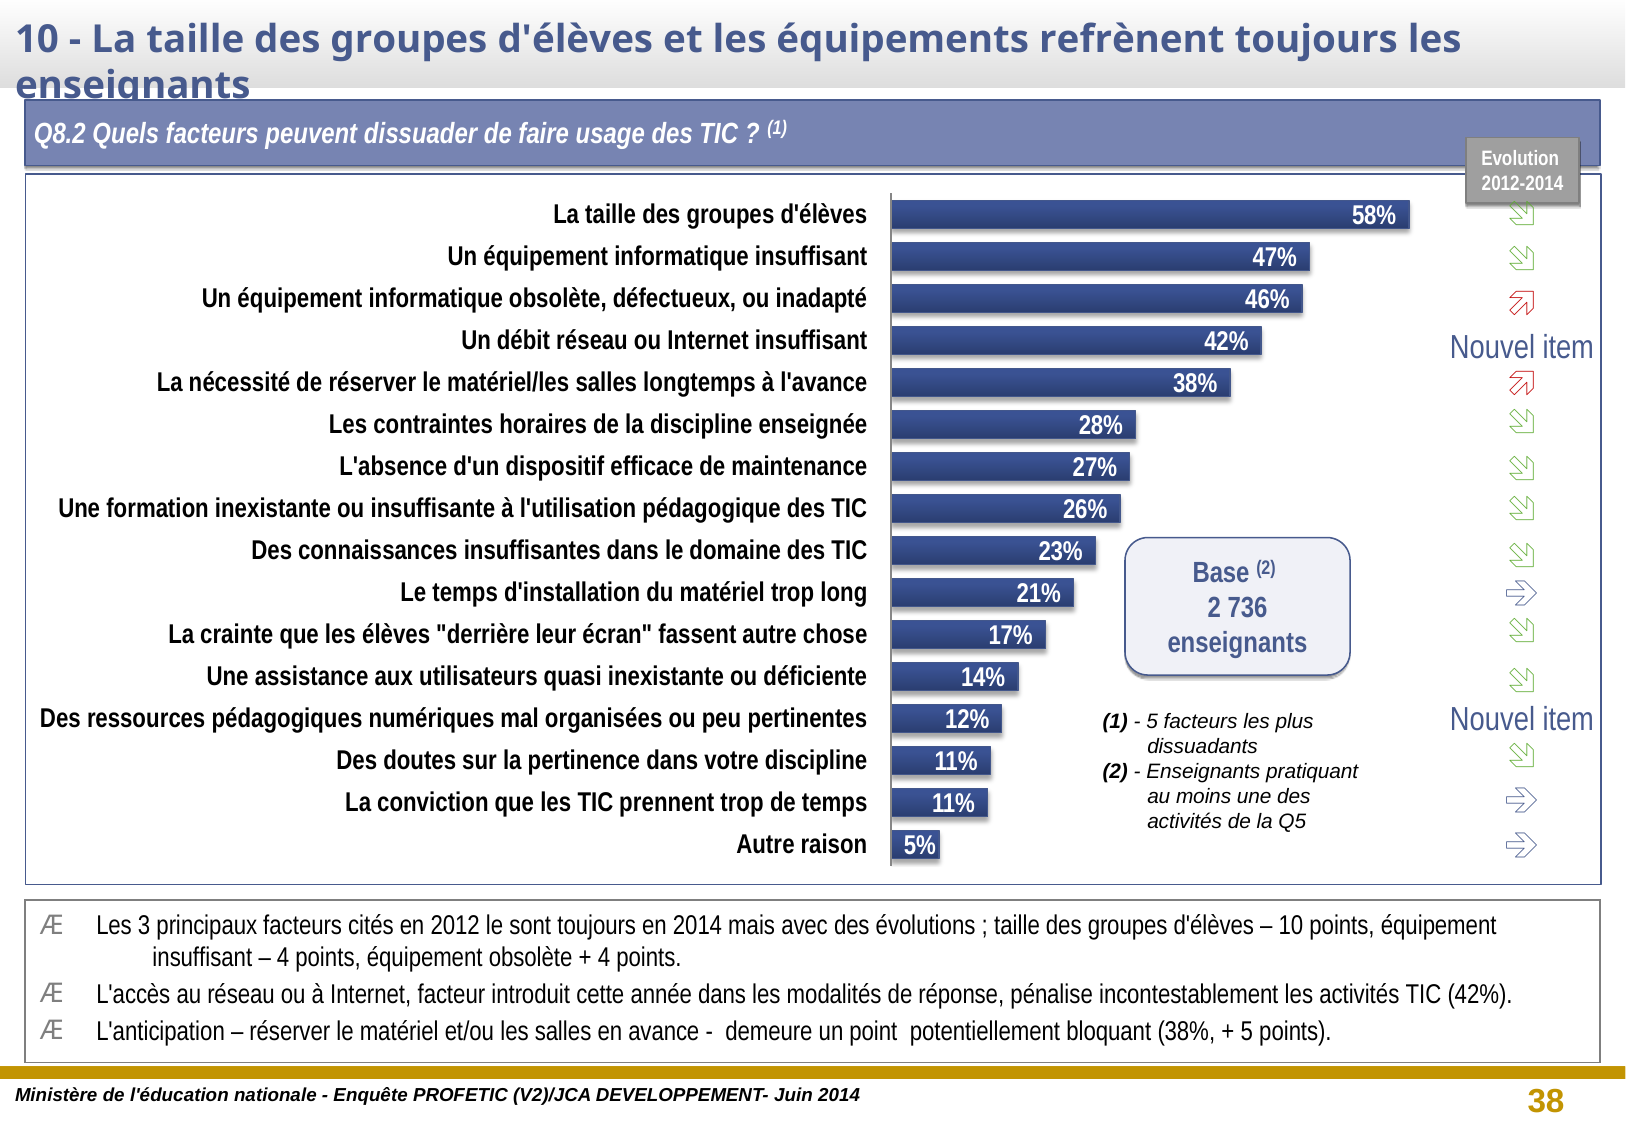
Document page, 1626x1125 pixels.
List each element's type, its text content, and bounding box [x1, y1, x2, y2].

text_box Ministère de l'éducation nationale - Enquête PROFETIC (V2)/JCA DEVELOPPEMENT- Juin 2014 [0, 1074, 1501, 1125]
text_box  [1504, 825, 1537, 865]
text_box  [1504, 779, 1537, 819]
text_box  [1507, 400, 1540, 440]
text_box  [1507, 362, 1540, 400]
text_box  [1507, 660, 1540, 697]
text_box Nouvel item [1450, 325, 1594, 365]
text_box Base (2) 2 736 enseignants [1125, 537, 1351, 676]
text_box Evolution 2012-2014 [1465, 137, 1580, 204]
text_box 38 [1512, 1071, 1625, 1125]
text_box Q8.2 Quels facteurs peuvent dissuader de faire usage des TIC ? (1) [25, 100, 1600, 166]
text_box  [1507, 610, 1540, 650]
title 10 - La taille des groupes d'élèves et les équipements refrènent toujours les enseignants [0, 0, 1625, 88]
text_box  [1507, 535, 1540, 575]
text_box  [1507, 192, 1540, 232]
text_box  [1507, 737, 1540, 774]
text_box  [1504, 572, 1537, 612]
text_box  [1507, 282, 1540, 322]
text_box  [1507, 487, 1540, 527]
list Les 3 principaux facteurs cités en 2012 le sont toujours en 2014 mais avec des évolutions ; taille des groupes d'élèves – 10 points, équipement insuffisant – 4 points, équipement obsolète + 4 points. L'accès au réseau ou à Internet, facteur introduit cette année dans les modalités de réponse, pénalise incontestablement les activités TIC (42%). L'anticipation – réserver le matériel et/ou les salles en avance - demeure un point potentiellement bloquant (38%, + 5 points). [24, 900, 1600, 1063]
text_box Nouvel item [1450, 697, 1594, 737]
text_box (1) - 5 facteurs les plus dissuadants (2) - Enseignants pratiquant au moins une des activités de la Q5 [1087, 699, 1375, 842]
text_box  [1507, 237, 1540, 277]
text_box  [1507, 447, 1540, 487]
picture [26, 174, 1600, 884]
